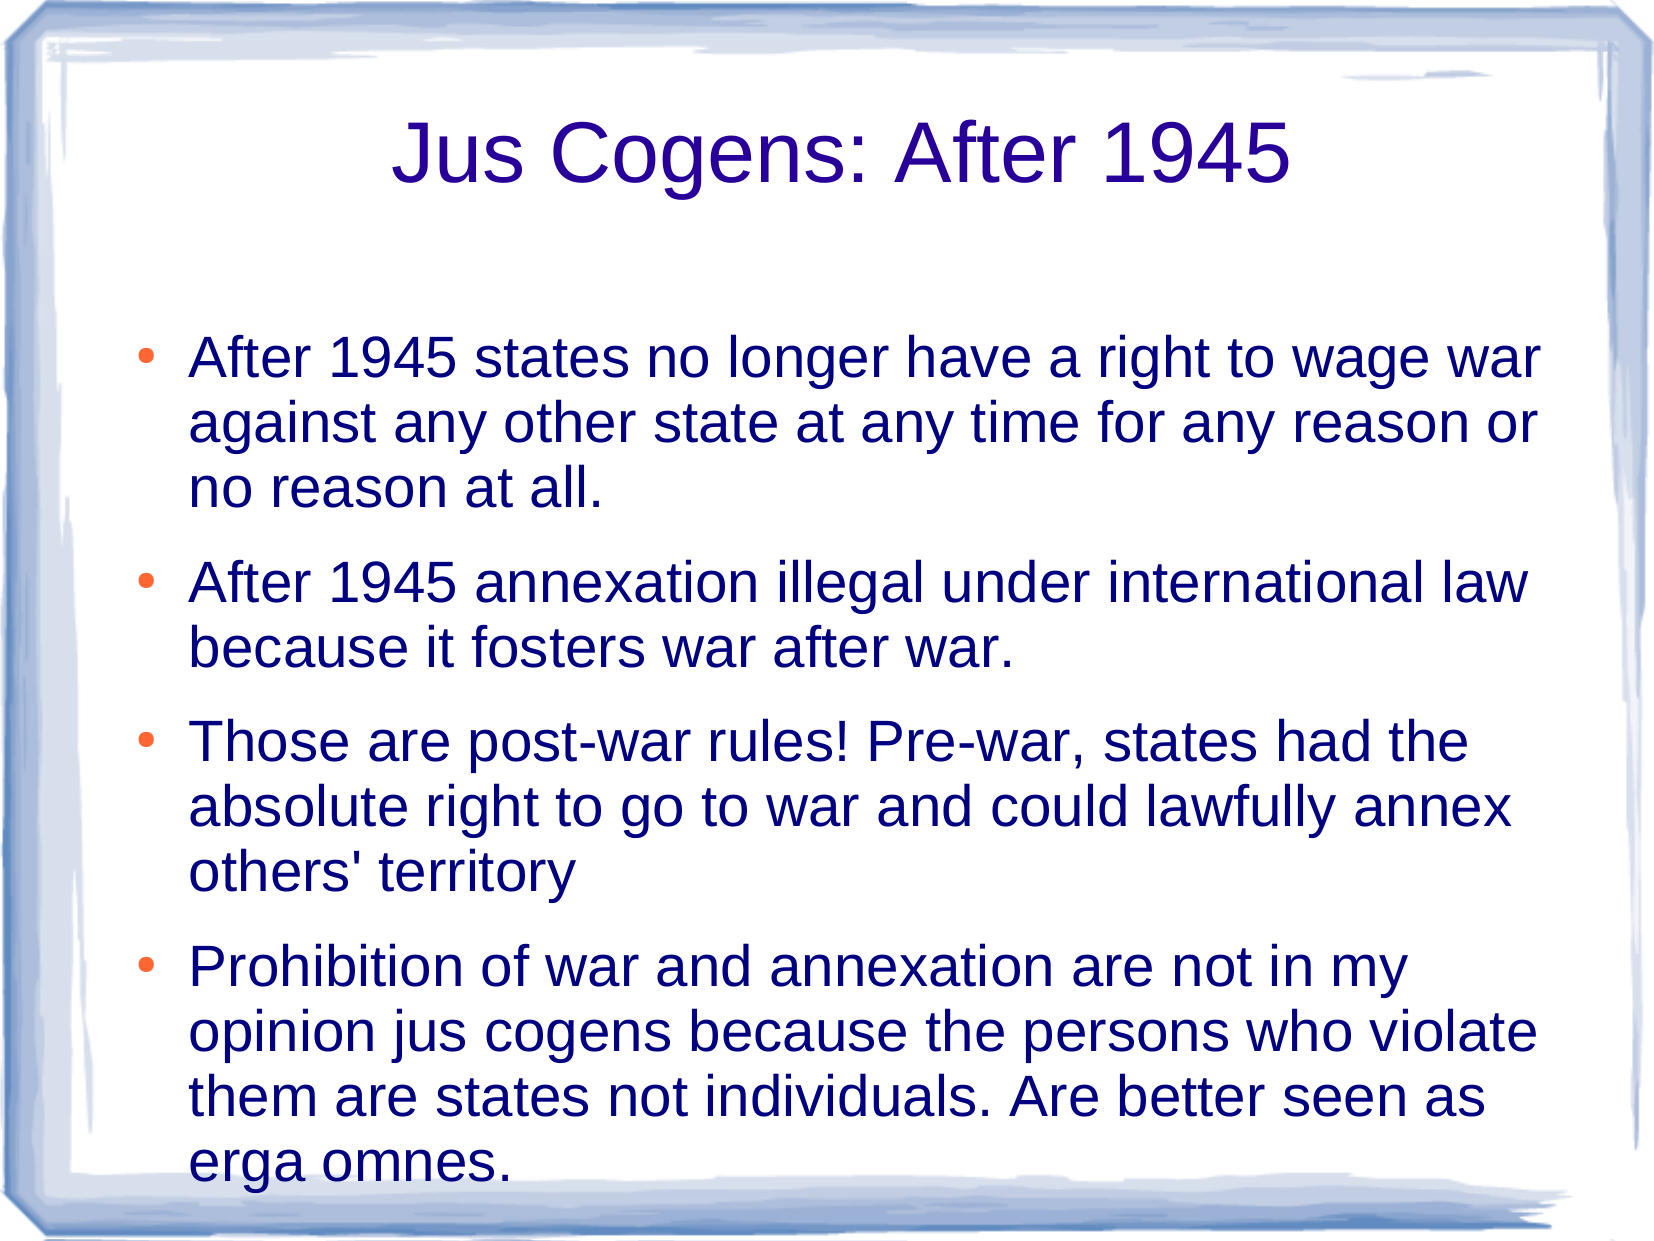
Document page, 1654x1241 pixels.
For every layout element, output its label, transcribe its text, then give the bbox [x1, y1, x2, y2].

picture [0, 0, 1654, 1241]
title Jus Cogens: After 1945 [82, 49, 1571, 257]
list After 1945 states no longer have a right to wage war against any other state at any time for any reason or no reason at all. After 1945 annexation illegal under international law because it fosters war after war. Those are post-war rules! Pre-war, states had the absolute right to go to war and could lawfully annex others' territory Prohibition of war and annexation are not in my opinion jus cogens because the persons who violate them are states not individuals. Are better seen as erga omnes. [118, 324, 1571, 1191]
